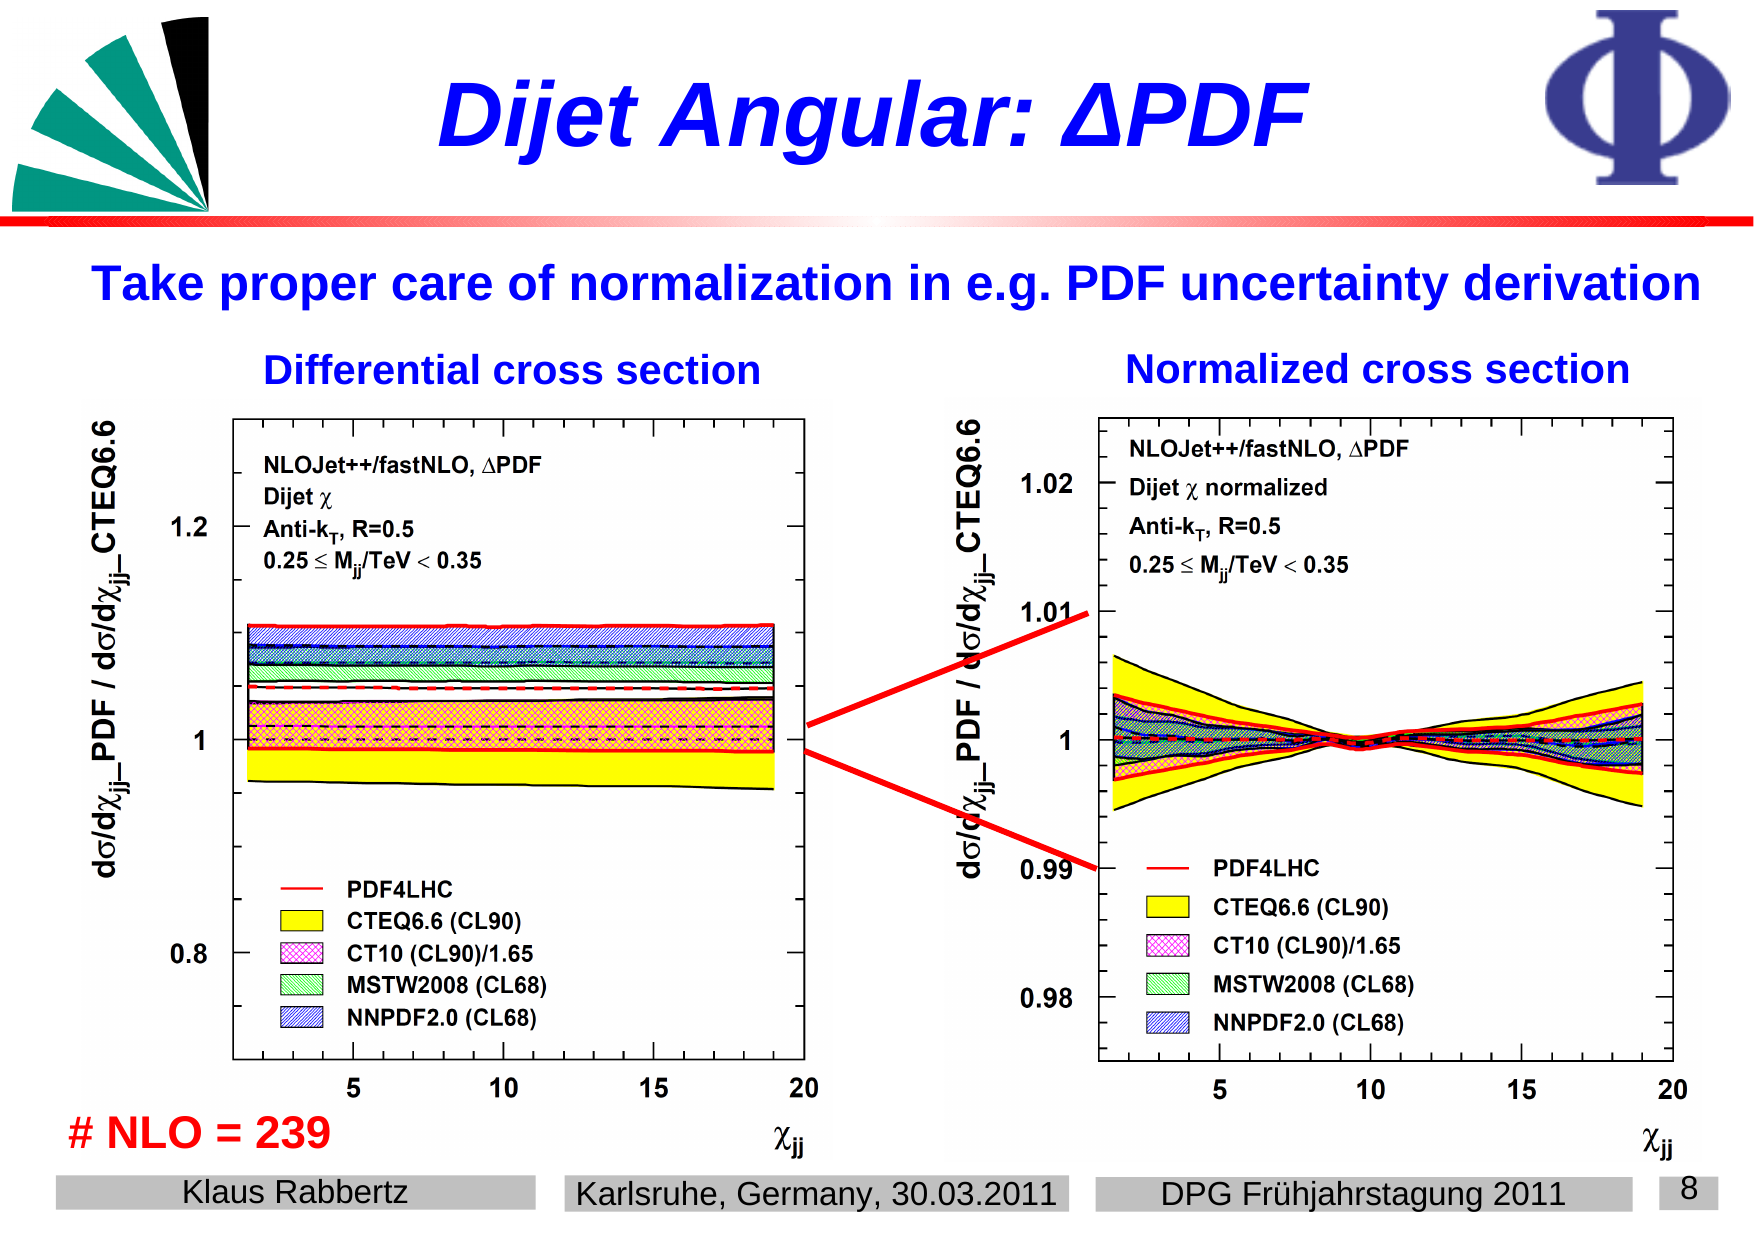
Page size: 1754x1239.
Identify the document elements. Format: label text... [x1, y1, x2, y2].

picture [1545, 10, 1731, 185]
picture [81, 399, 833, 1160]
text_box # NLO = 239 [56, 1101, 344, 1165]
text_box Normalized cross section [1113, 340, 1643, 399]
picture [944, 397, 1702, 1162]
picture [12, 17, 209, 214]
text_box Take proper care of normalization in e.g. PDF uncertainty derivation [79, 249, 1729, 317]
title Dijet Angular: ΔPDF [220, 22, 1525, 207]
text_box Differential cross section [251, 340, 775, 399]
